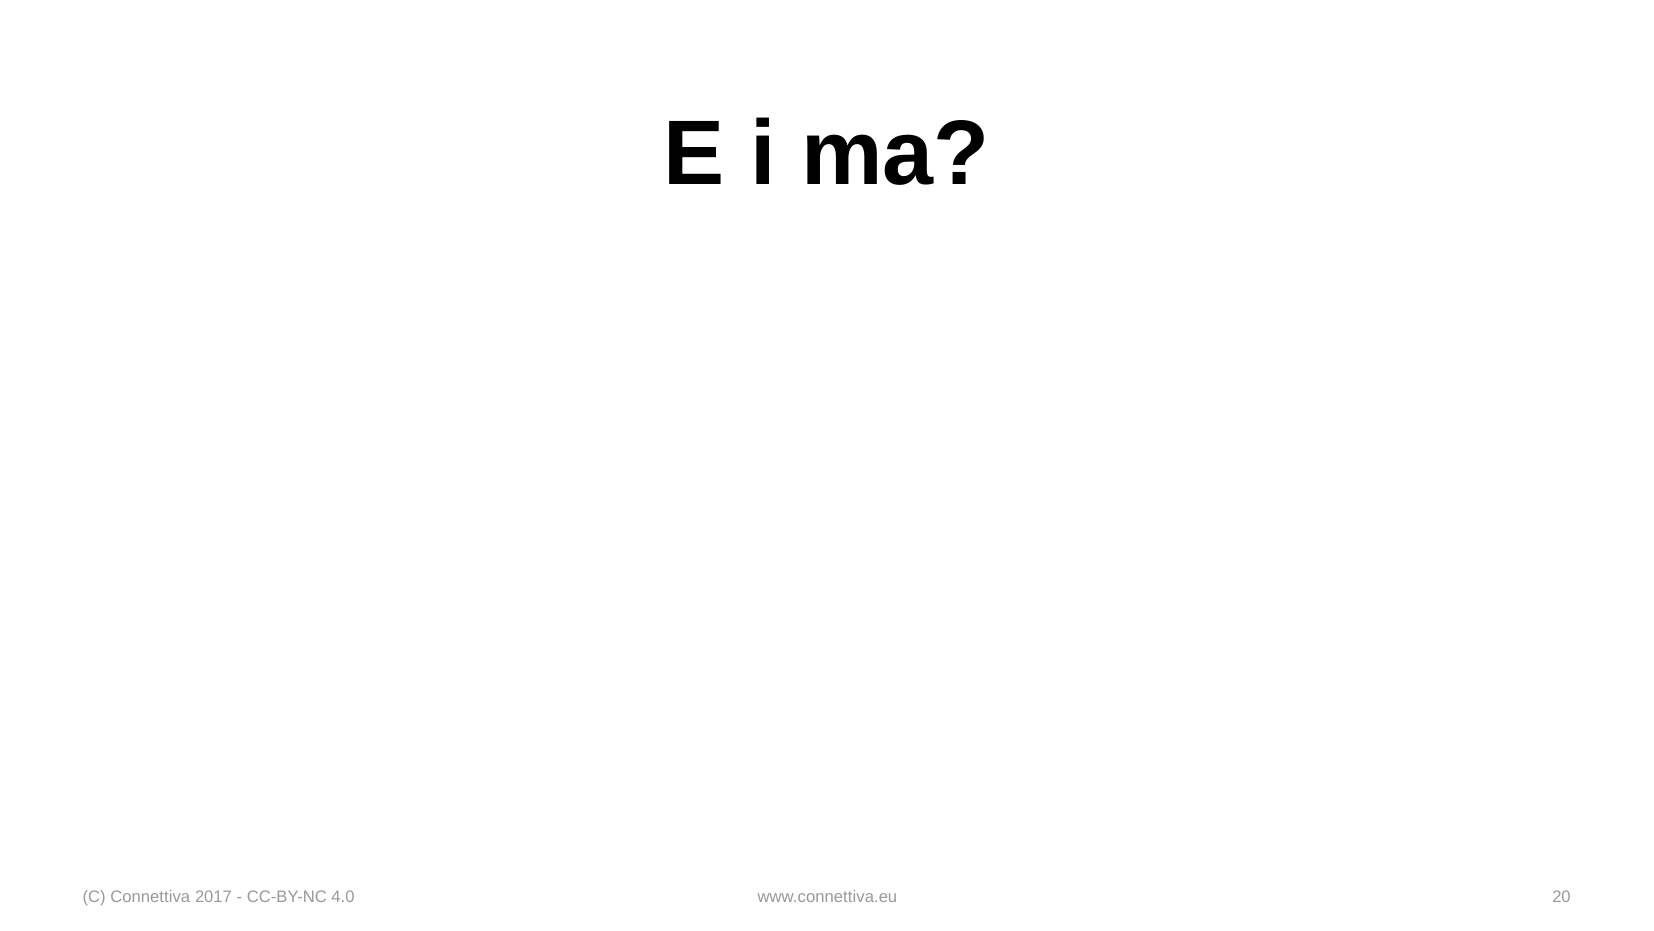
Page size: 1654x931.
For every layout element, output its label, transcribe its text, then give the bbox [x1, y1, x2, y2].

title E i ma? [82, 49, 1571, 257]
